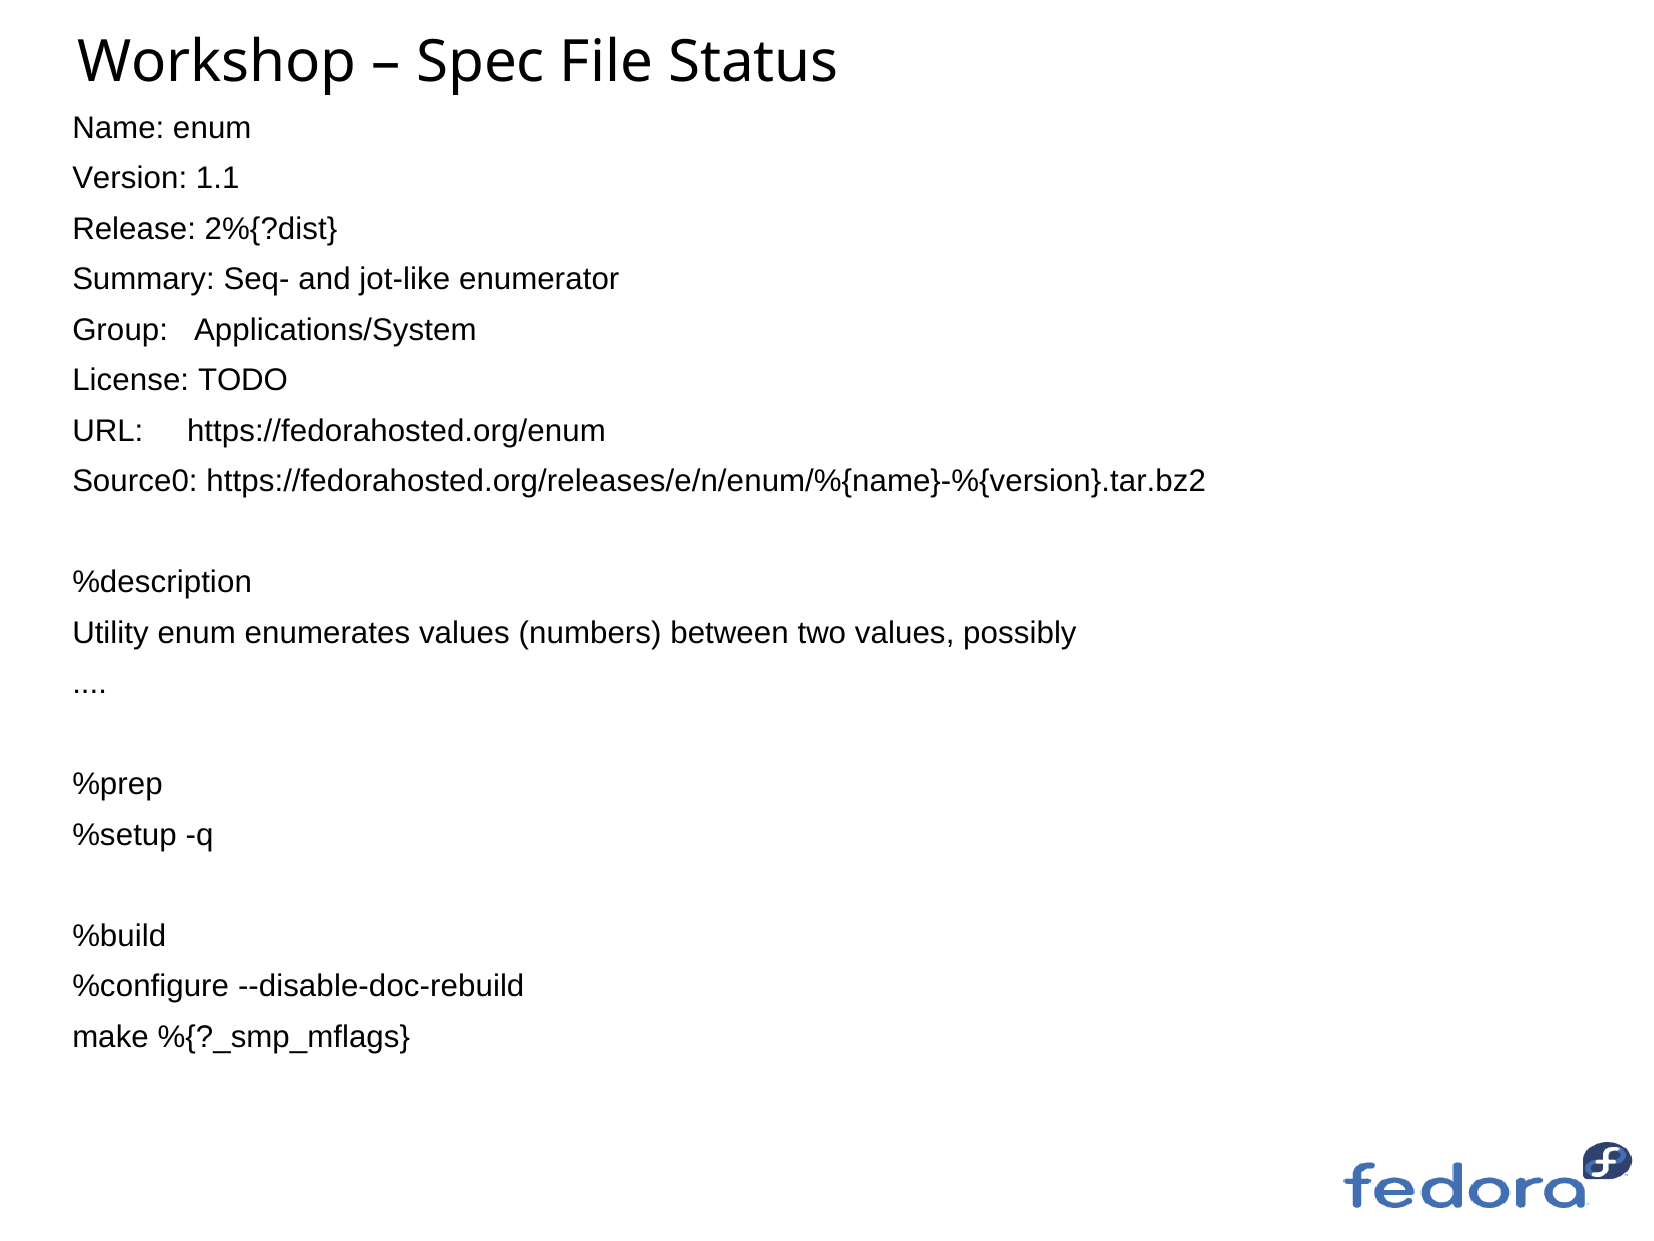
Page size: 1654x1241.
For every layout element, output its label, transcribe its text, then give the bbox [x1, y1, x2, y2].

picture [1332, 1124, 1651, 1227]
title Workshop – Spec File Status [77, 0, 1509, 109]
list Name: enum Version: 1.1 Release: 2%{?dist} Summary: Seq- and jot-like enumerator Group: Applications/System License: TODO URL: https://fedorahosted.org/enum Source0: https://fedorahosted.org/releases/e/n/enum/%{name}-%{version}.tar.bz2 %description Utility enum enumerates values (numbers) between two values, possibly .... %prep %setup -q %build %configure --disable-doc-rebuild make %{?_smp_mflags} [72, 109, 1592, 1135]
